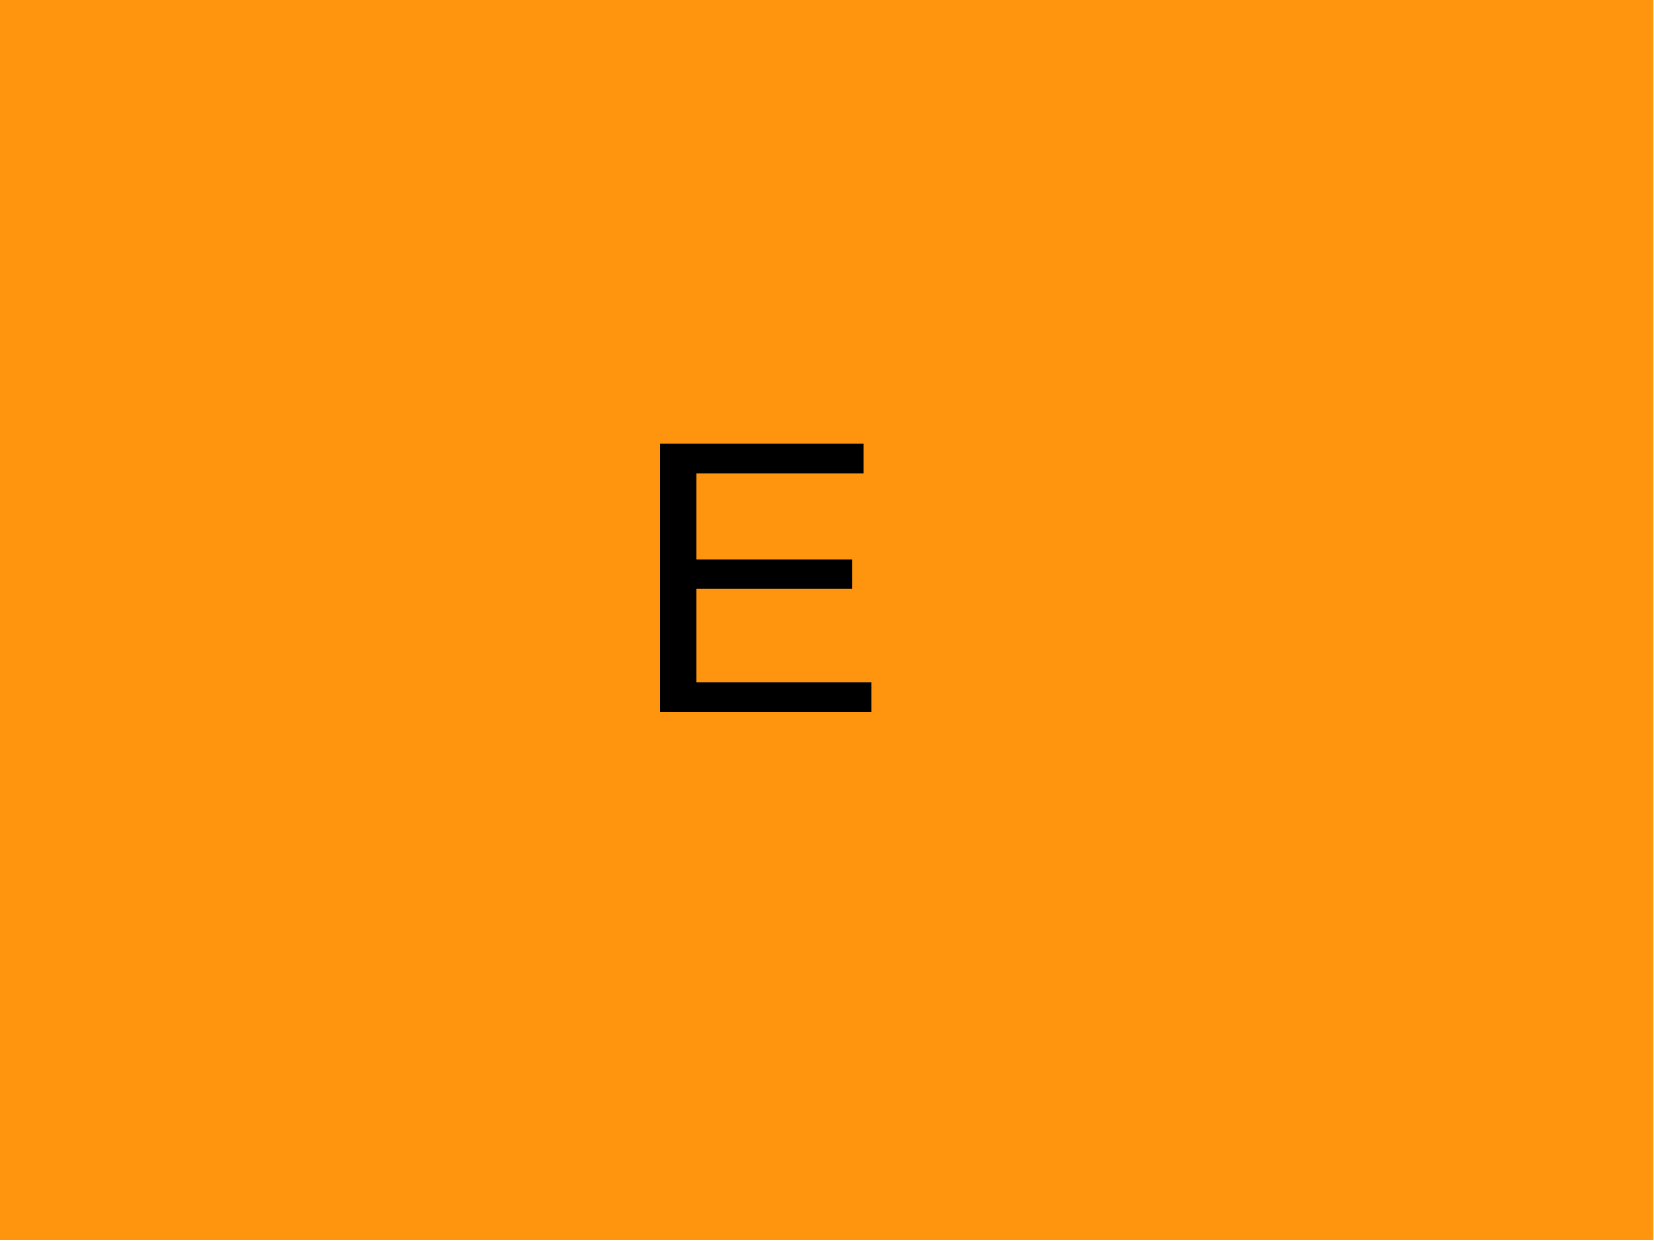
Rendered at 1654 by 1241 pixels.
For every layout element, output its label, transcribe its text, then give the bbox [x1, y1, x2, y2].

text_box E [614, 352, 945, 804]
